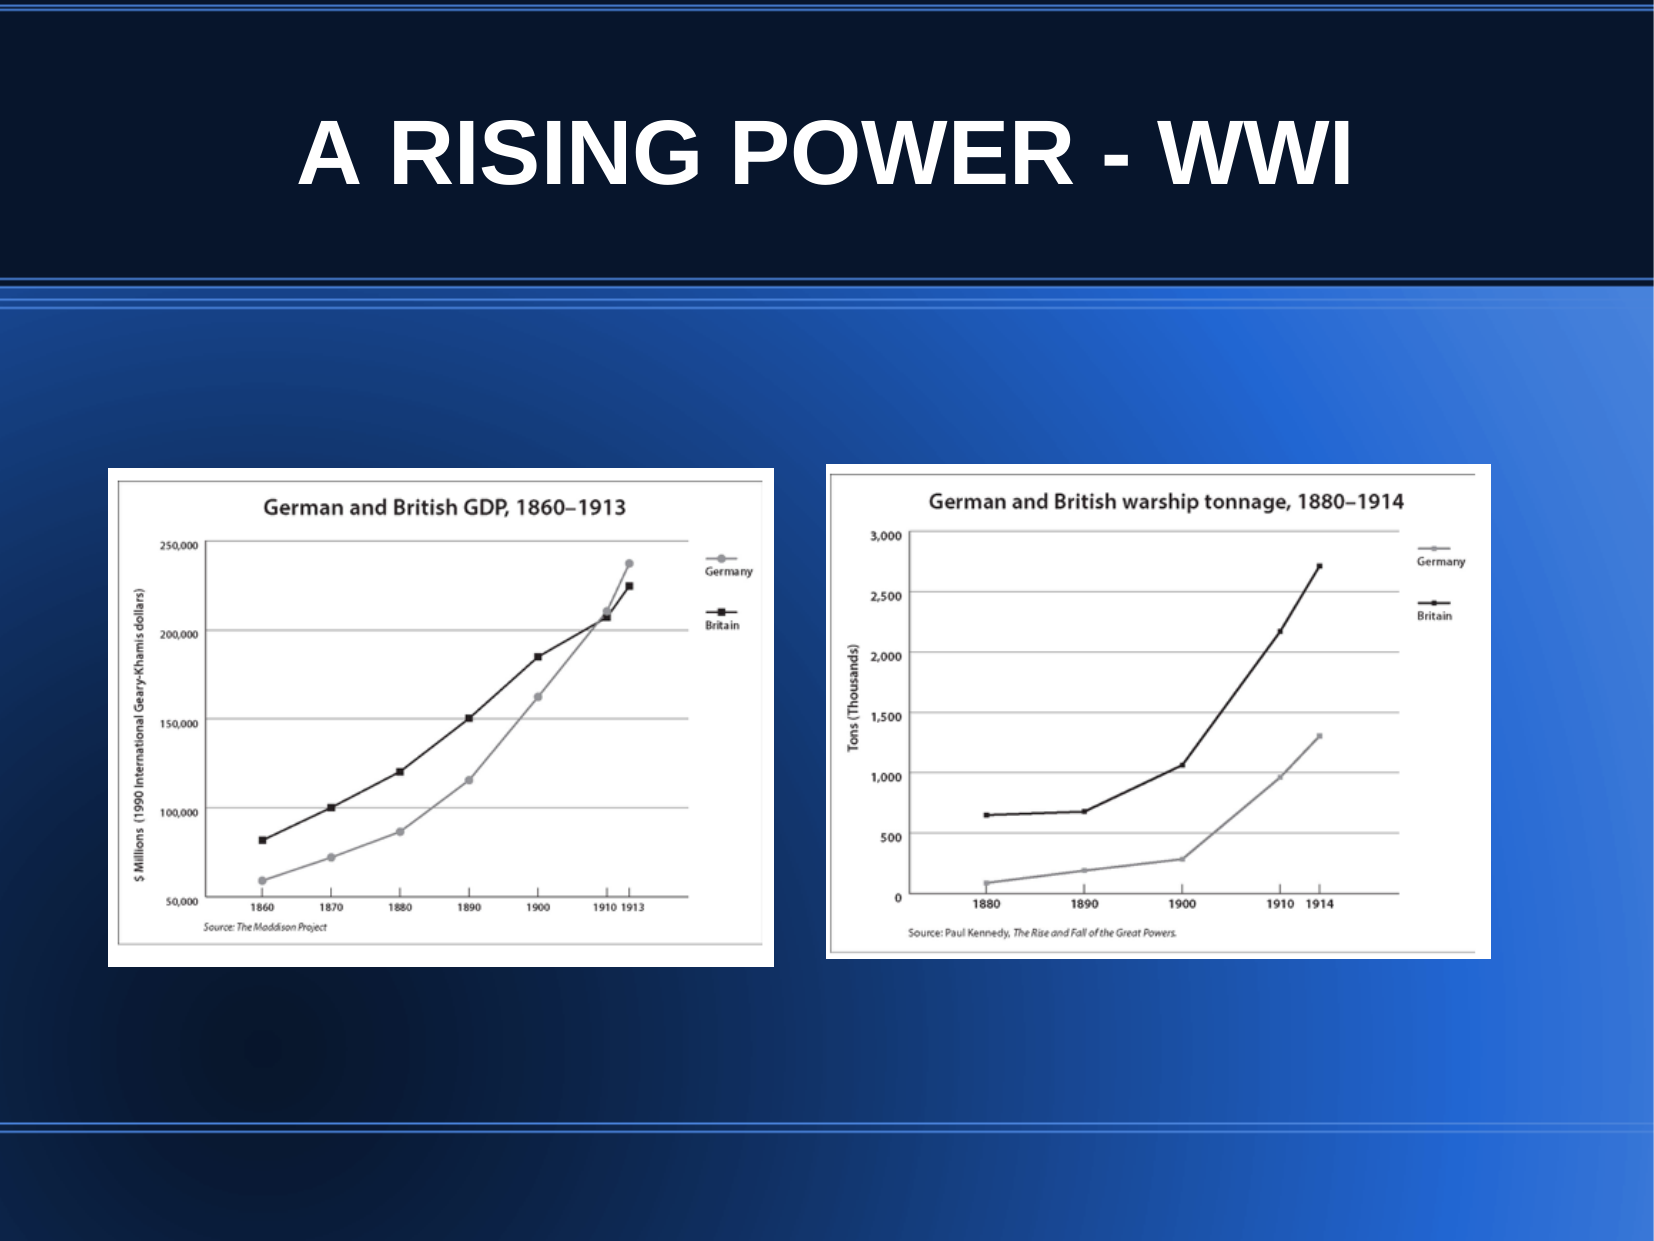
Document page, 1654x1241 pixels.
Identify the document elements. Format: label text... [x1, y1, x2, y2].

title A RISING POWER - WWI [82, 49, 1571, 257]
picture [0, 0, 1654, 1241]
